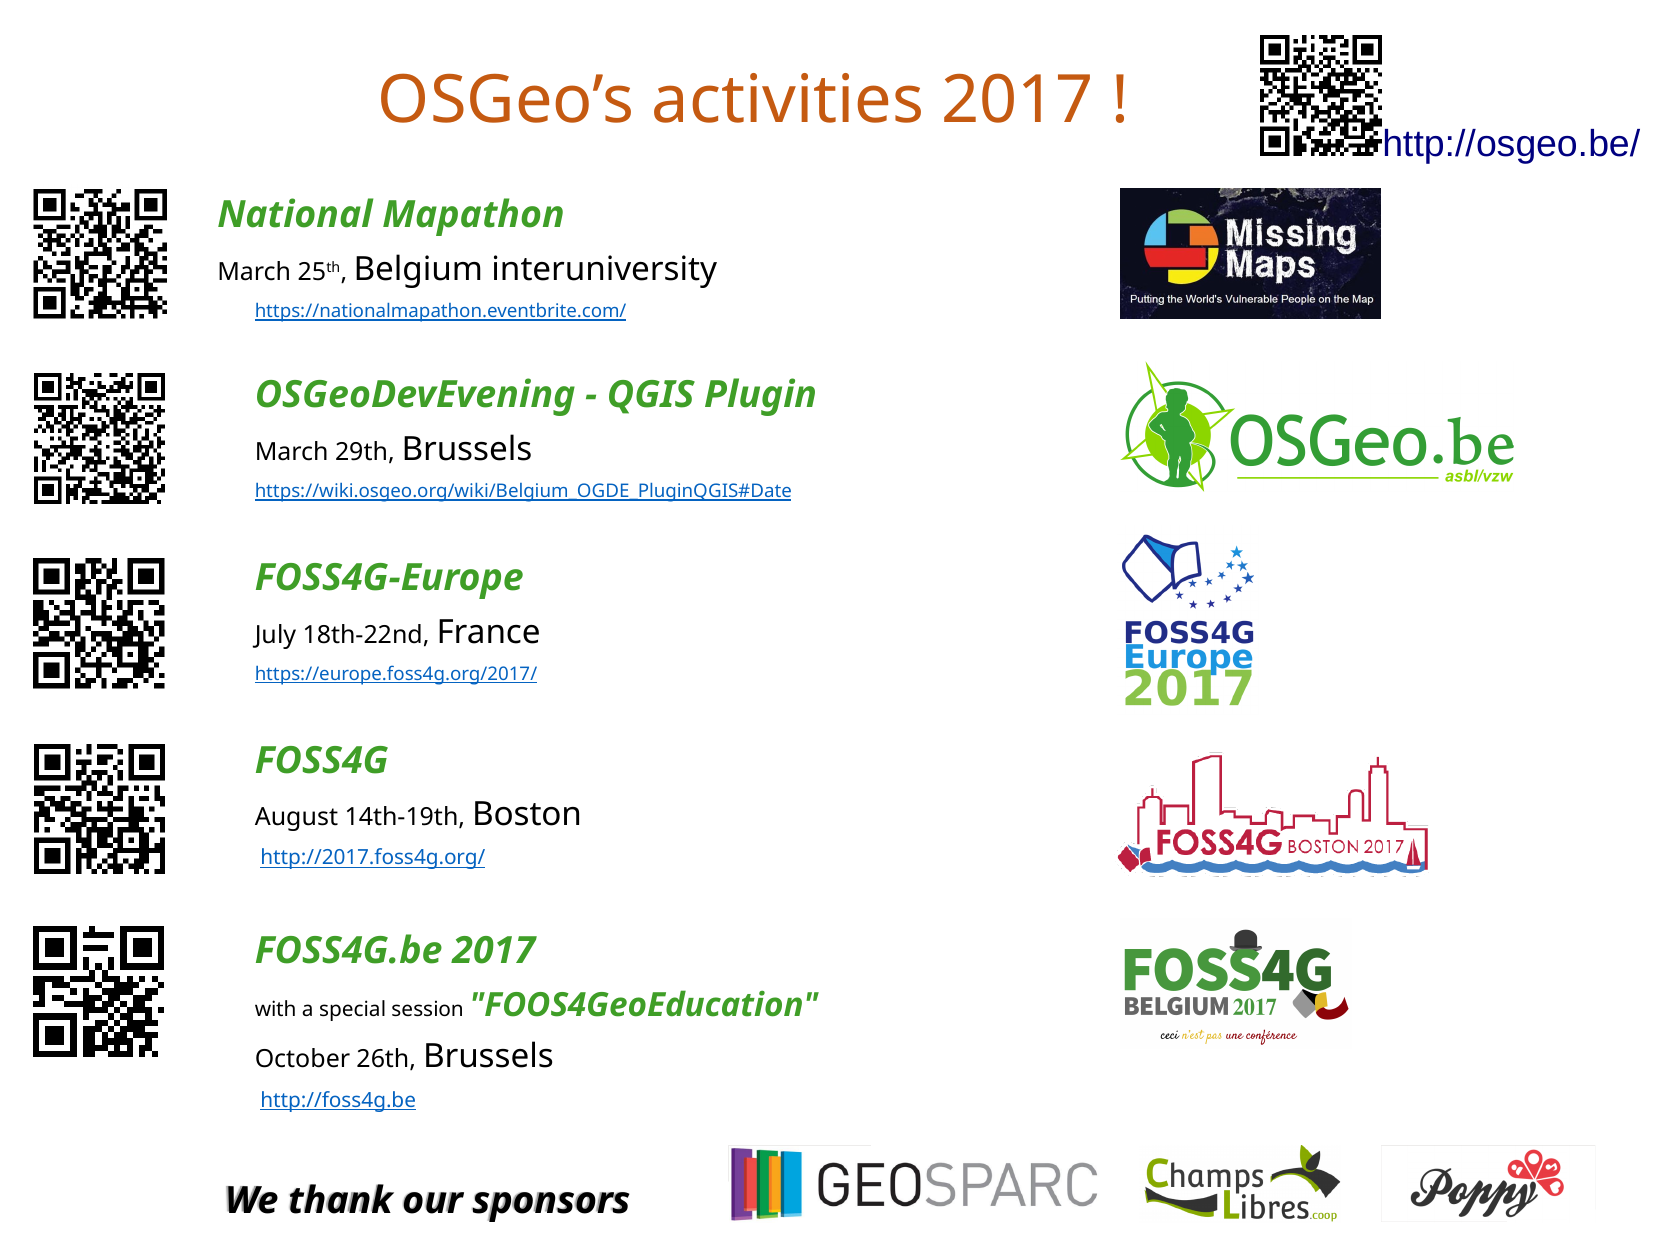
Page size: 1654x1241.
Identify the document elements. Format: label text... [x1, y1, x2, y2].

picture [1120, 361, 1514, 492]
picture [34, 744, 165, 874]
picture [31, 184, 169, 321]
picture [1260, 35, 1382, 156]
picture [1117, 525, 1259, 715]
picture [1114, 749, 1432, 880]
picture [34, 373, 165, 504]
picture [728, 1145, 1100, 1223]
picture [1120, 188, 1381, 319]
picture [1381, 1145, 1596, 1223]
title OSGeo’s activities 2017 ! [240, 32, 1285, 160]
picture [1120, 918, 1352, 1049]
picture [1139, 1145, 1341, 1223]
text_box We thank our sponsors [167, 1145, 688, 1229]
text_box http://osgeo.be/ [1367, 111, 1654, 172]
picture [30, 556, 168, 692]
list National Mapathon March 25th, Belgium interuniversity https://nationalmapathon.eventbrite.com/ OSGeoDevEvening - QGIS Plugin March 29th, Brussels https://wiki.osgeo.org/wiki/Belgium_OGDE_PluginQGIS#Date FOSS4G-Europe July 18th-22nd, France https://europe.foss4g.org/2017/ FOSS4G August 14th-19th, Boston http://2017.foss4g.org/ FOSS4G.be 2017 with a special session "FOOS4GeoEducation" October 26th, Brussels http://foss4g.be [202, 182, 1636, 1111]
picture [33, 926, 164, 1057]
